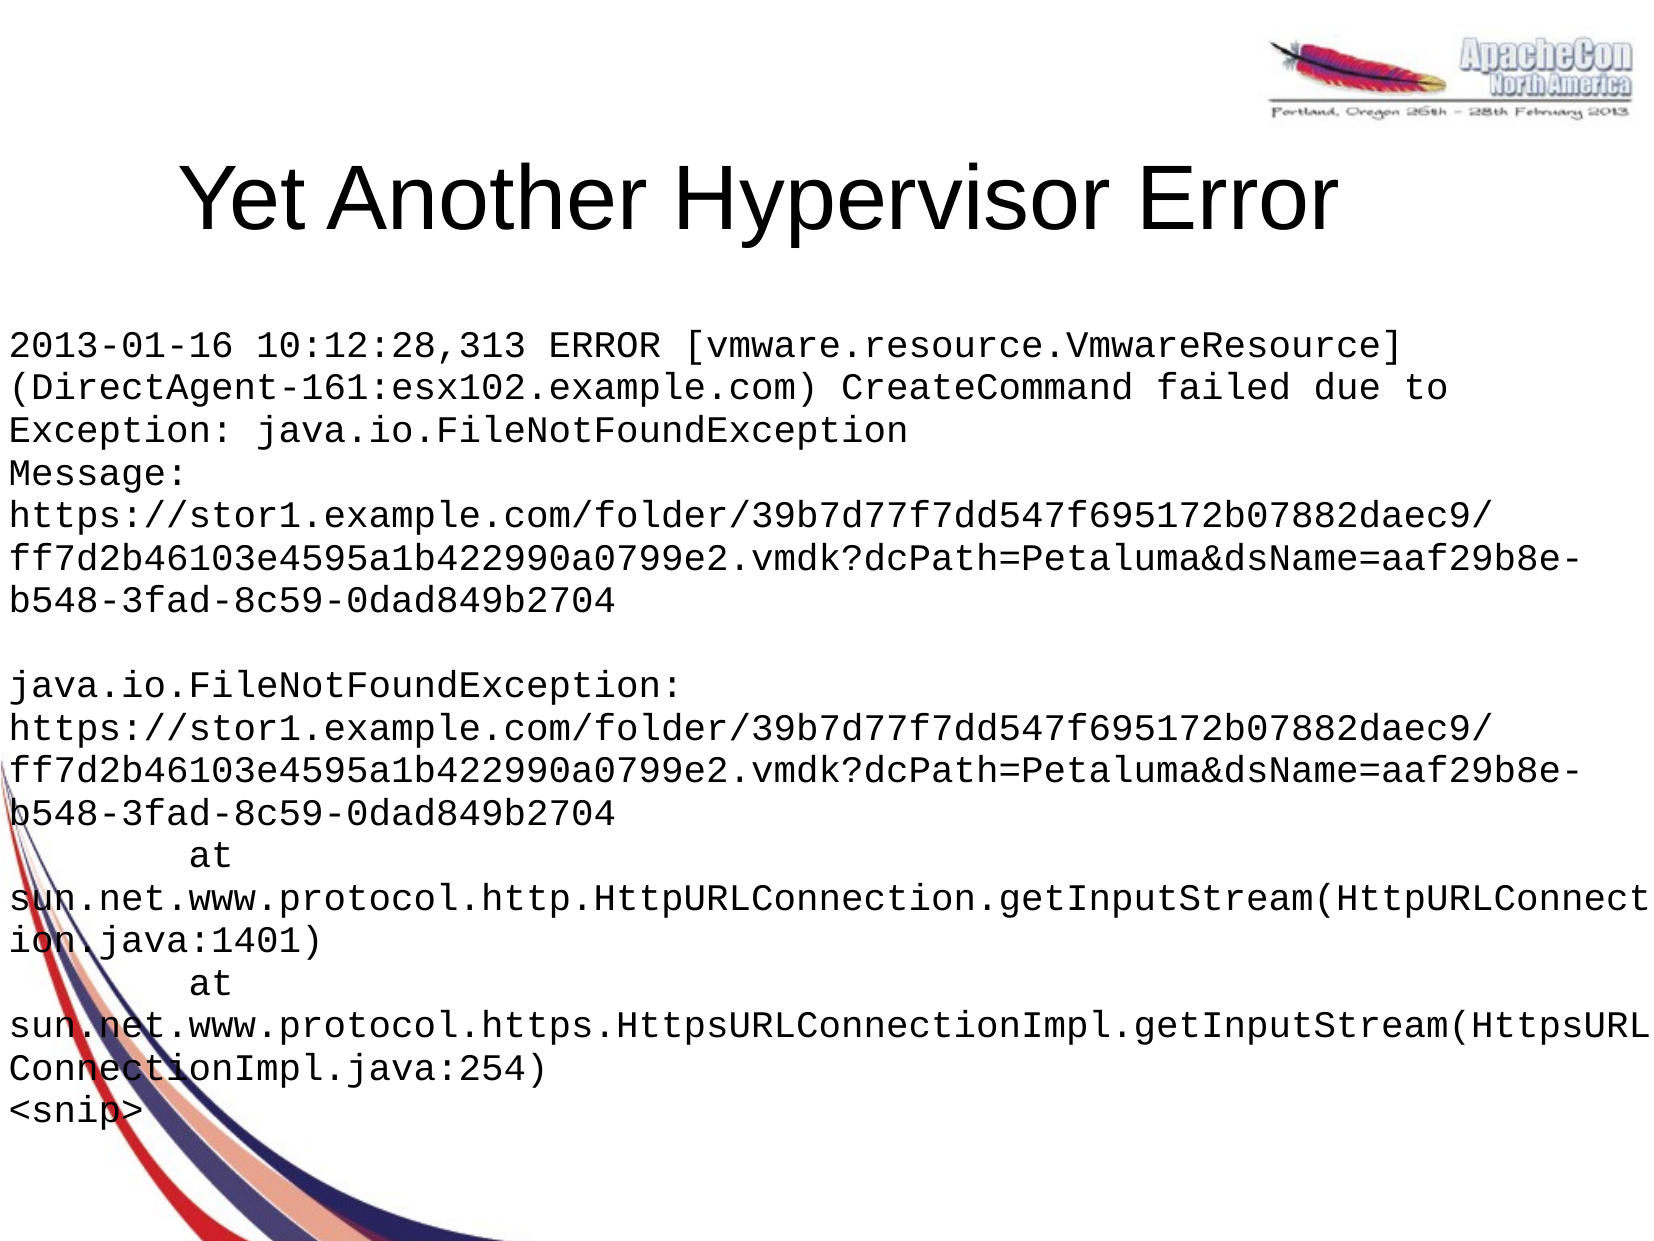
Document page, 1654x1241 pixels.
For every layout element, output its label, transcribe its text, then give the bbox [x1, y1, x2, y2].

title Yet Another Hypervisor Error [177, 146, 1536, 250]
text_box 2013-01-16 10:12:28,313 ERROR [vmware.resource.VmwareResource] (DirectAgent-161:esx102.example.com) CreateCommand failed due to Exception: java.io.FileNotFoundException Message: https://stor1.example.com/folder/39b7d77f7dd547f695172b07882daec9/ff7d2b46103e4595a1b422990a0799e2.vmdk?dcPath=Petaluma&dsName=aaf29b8e-b548-3fad-8c59-0dad849b2704 java.io.FileNotFoundException: https://stor1.example.com/folder/39b7d77f7dd547f695172b07882daec9/ff7d2b46103e4595a1b422990a0799e2.vmdk?dcPath=Petaluma&dsName=aaf29b8e-b548-3fad-8c59-0dad849b2704 at sun.net.www.protocol.http.HttpURLConnection.getInputStream(HttpURLConnection.java:1401) at sun.net.www.protocol.https.HttpsURLConnectionImpl.getInputStream(HttpsURLConnectionImpl.java:254) <snip> [0, 318, 1654, 1170]
picture [0, 0, 1654, 318]
picture [0, 1170, 1654, 1241]
